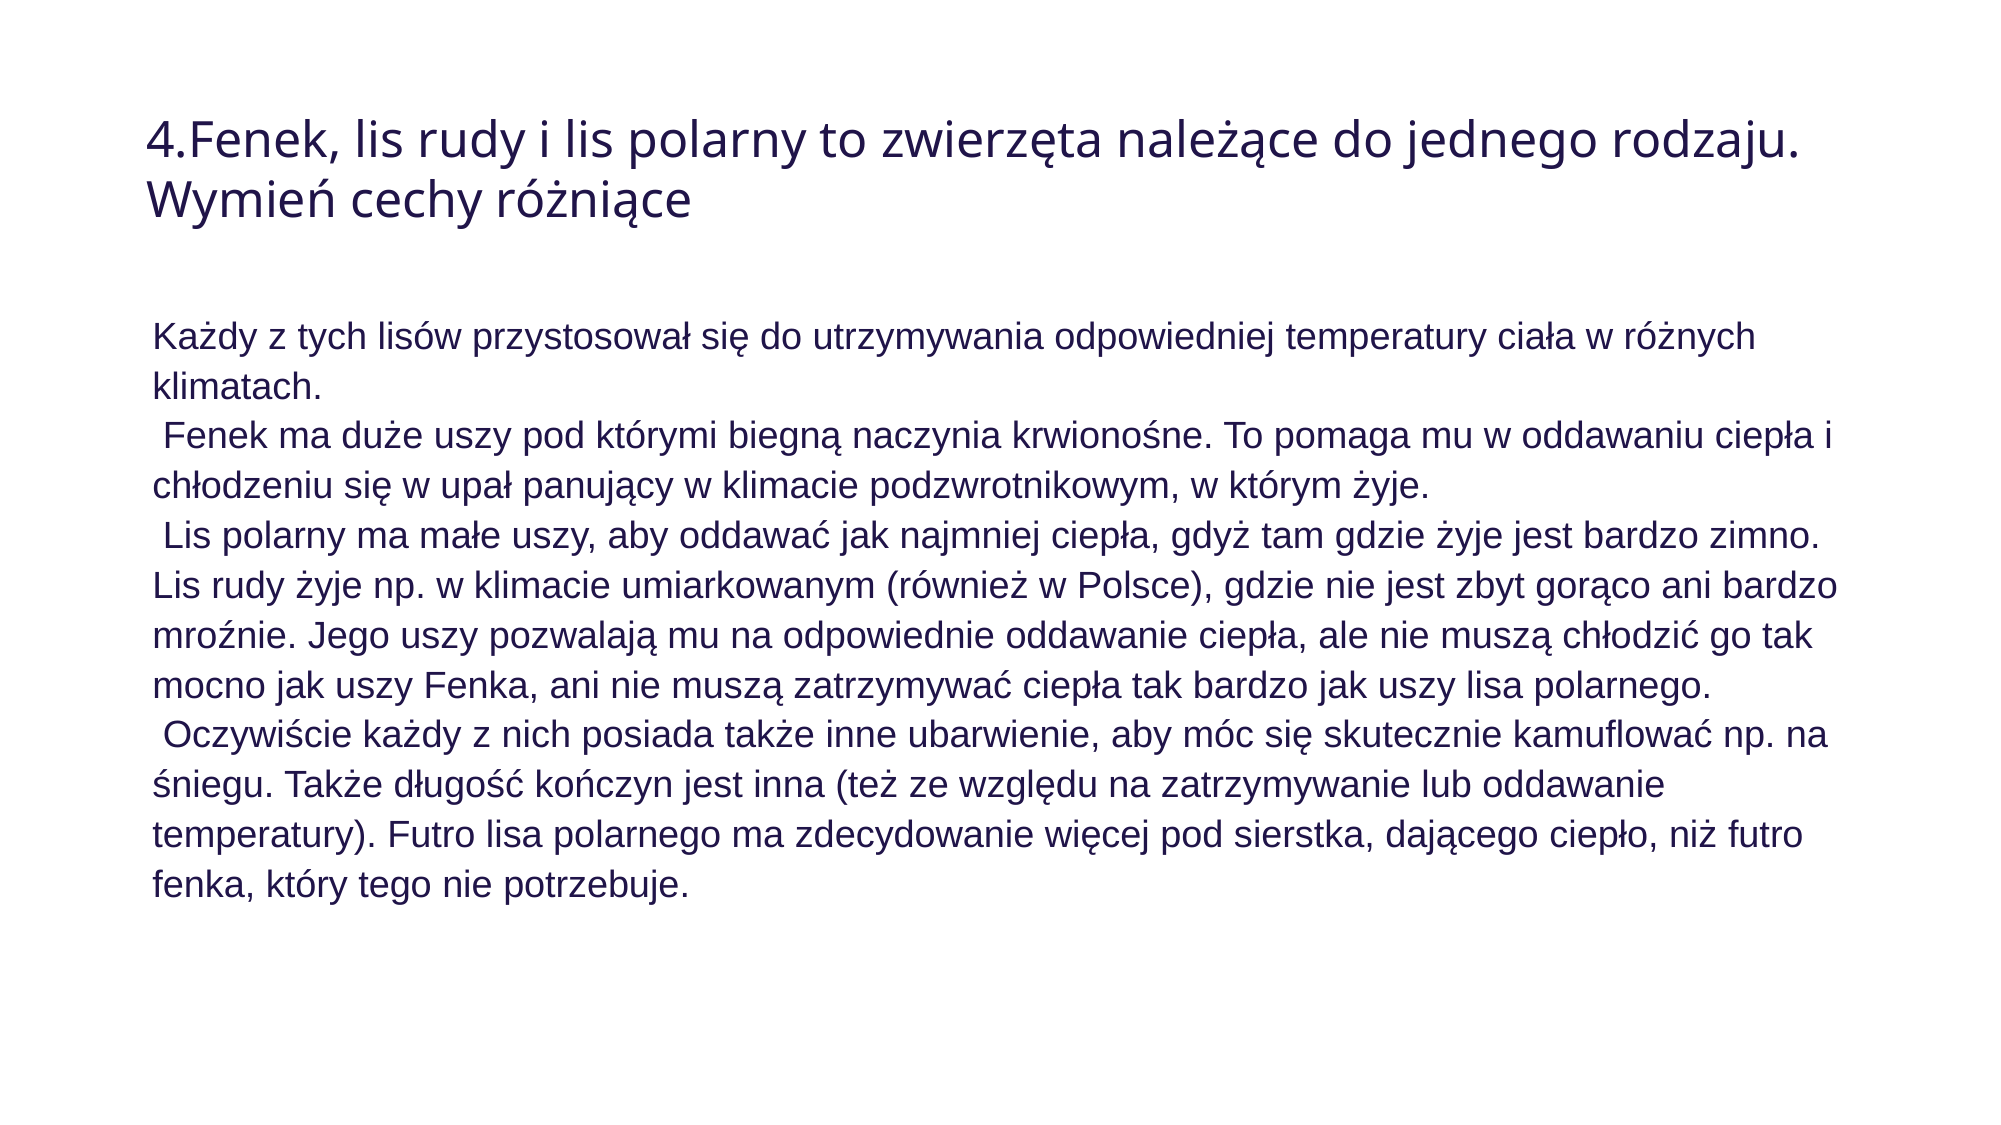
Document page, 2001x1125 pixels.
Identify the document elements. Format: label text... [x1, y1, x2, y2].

title 4.Fenek, lis rudy i lis polarny to zwierzęta należące do jednego rodzaju. Wymień cechy różniące [131, 58, 1857, 277]
list Każdy z tych lisów przystosował się do utrzymywania odpowiedniej temperatury ciała w różnych klimatach. Fenek ma duże uszy pod którymi biegną naczynia krwionośne. To pomaga mu w oddawaniu ciepła i chłodzeniu się w upał panujący w klimacie podzwrotnikowym, w którym żyje. Lis polarny ma małe uszy, aby oddawać jak najmniej ciepła, gdyż tam gdzie żyje jest bardzo zimno. Lis rudy żyje np. w klimacie umiarkowanym (również w Polsce), gdzie nie jest zbyt gorąco ani bardzo mroźnie. Jego uszy pozwalają mu na odpowiednie oddawanie ciepła, ale nie muszą chłodzić go tak mocno jak uszy Fenka, ani nie muszą zatrzymywać ciepła tak bardzo jak uszy lisa polarnego. Oczywiście każdy z nich posiada także inne ubarwienie, aby móc się skutecznie kamuflować np. na śniegu. Także długość kończyn jest inna (też ze względu na zatrzymywanie lub oddawanie temperatury). Futro lisa polarnego ma zdecydowanie więcej pod sierstka, dającego ciepło, niż futro fenka, który tego nie potrzebuje. [137, 299, 1863, 1014]
